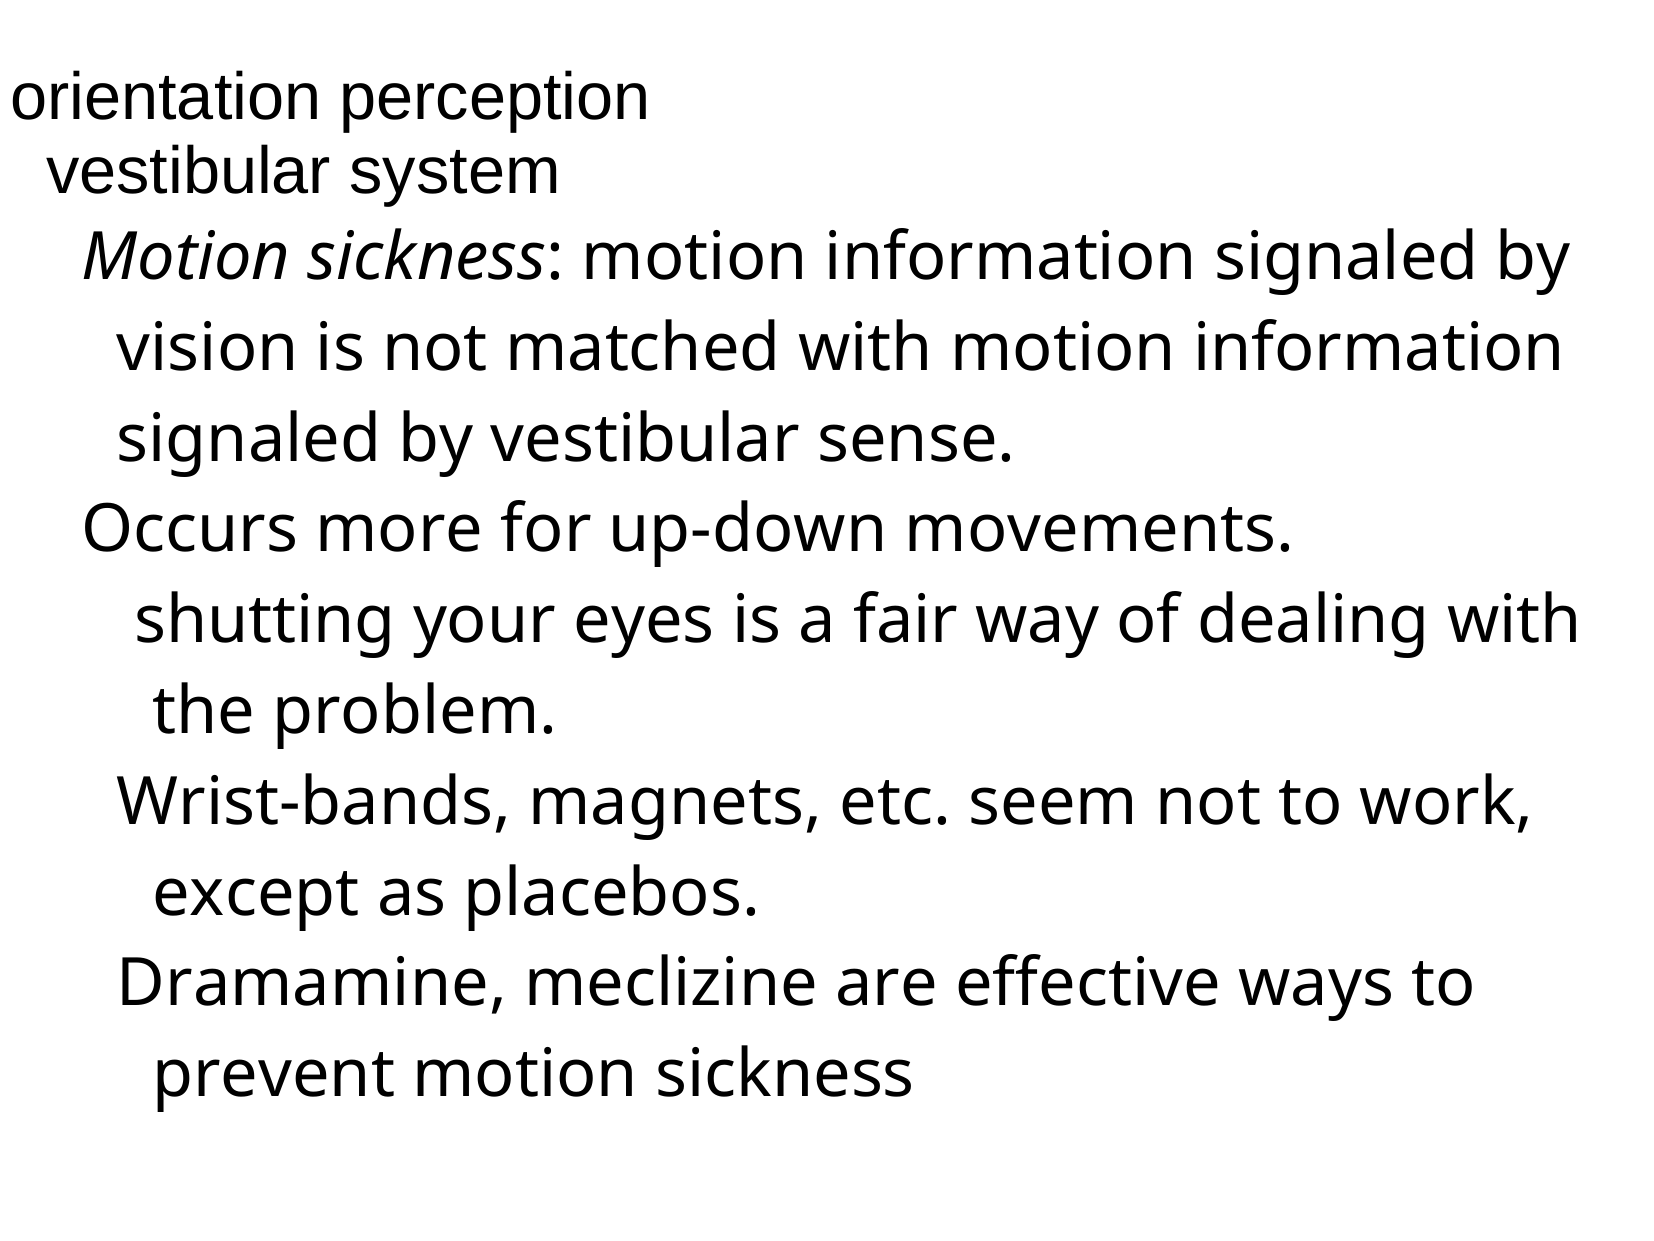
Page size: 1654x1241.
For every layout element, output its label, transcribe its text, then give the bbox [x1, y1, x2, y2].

text_box orientation perception vestibular system Motion sickness: motion information signaled by vision is not matched with motion information signaled by vestibular sense. Occurs more for up-down movements. shutting your eyes is a fair way of dealing with the problem. Wrist-bands, magnets, etc. seem not to work, except as placebos. Dramamine, meclizine are effective ways to prevent motion sickness [10, 0, 1654, 1175]
